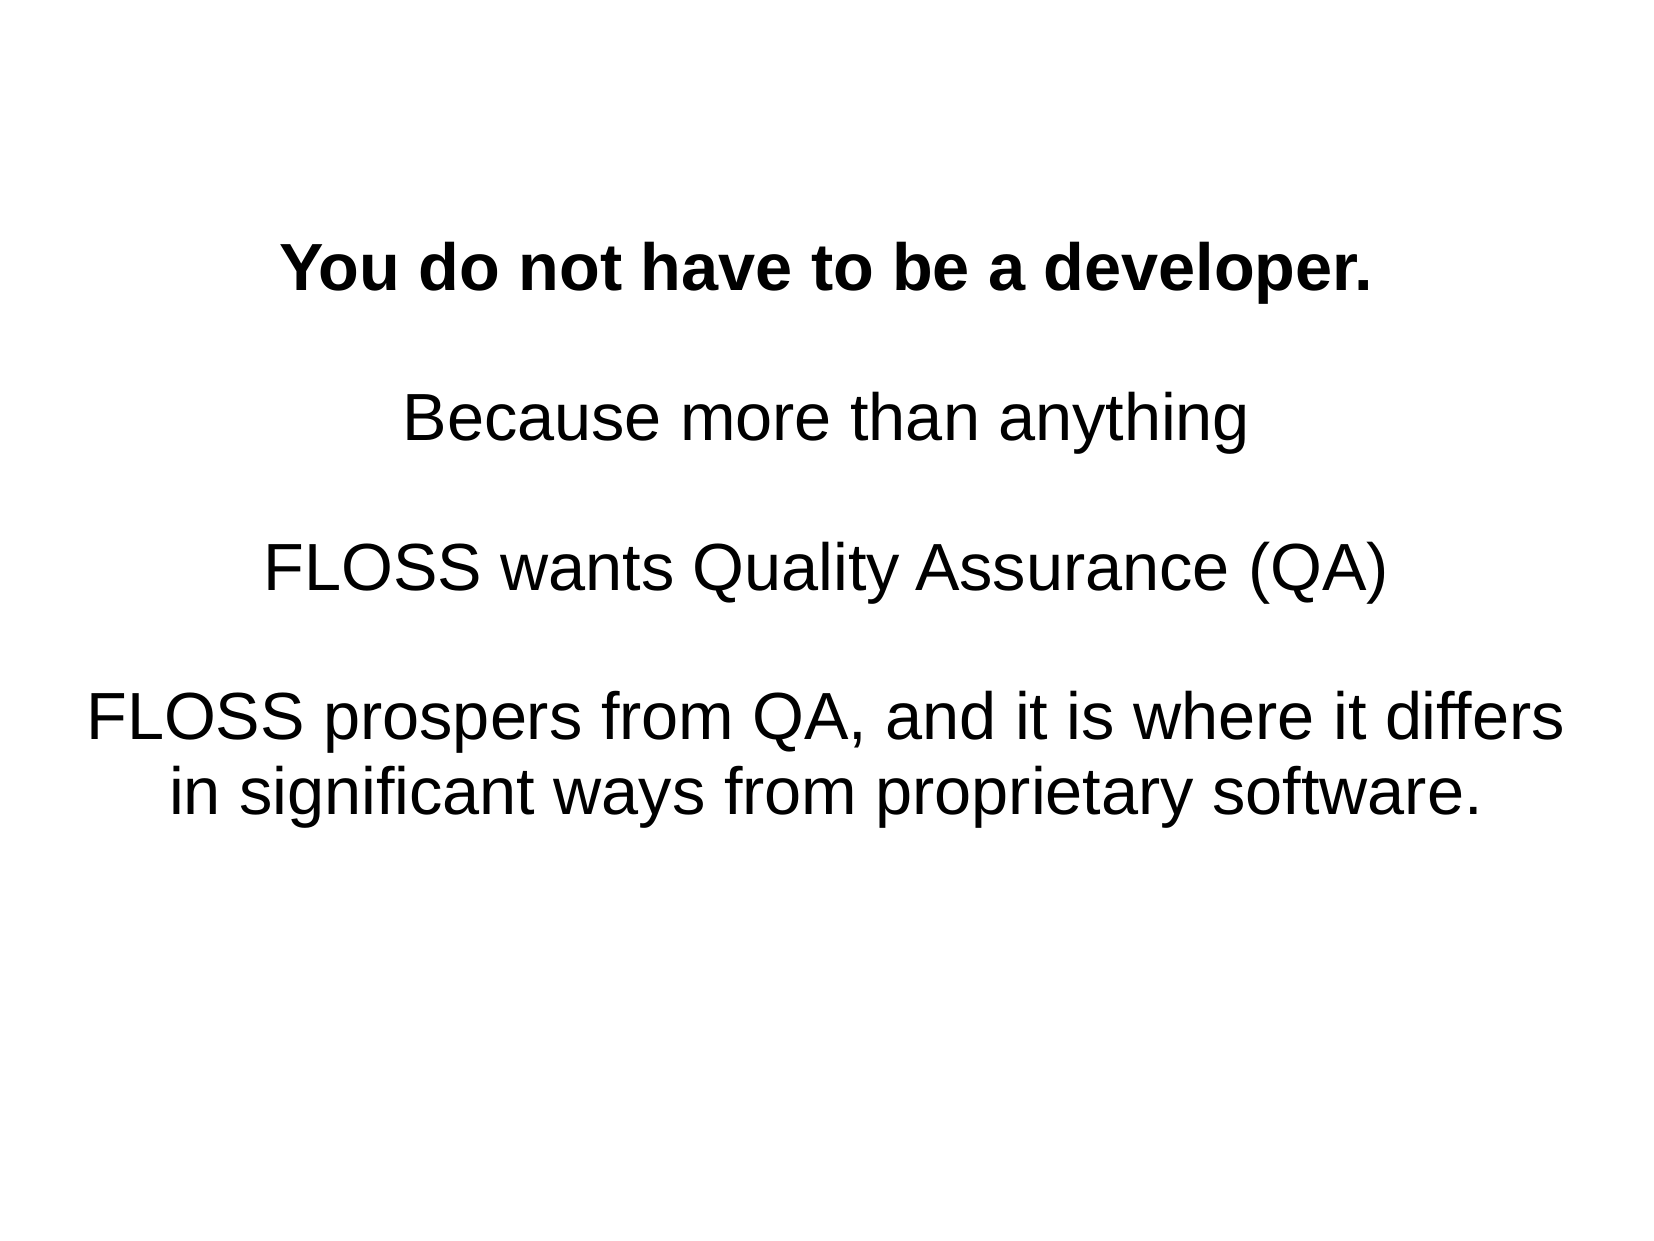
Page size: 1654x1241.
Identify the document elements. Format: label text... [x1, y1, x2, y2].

subtitle You do not have to be a developer. Because more than anything FLOSS wants Quality Assurance (QA) FLOSS prospers from QA, and it is where it differs in significant ways from proprietary software. [82, 49, 1571, 1010]
